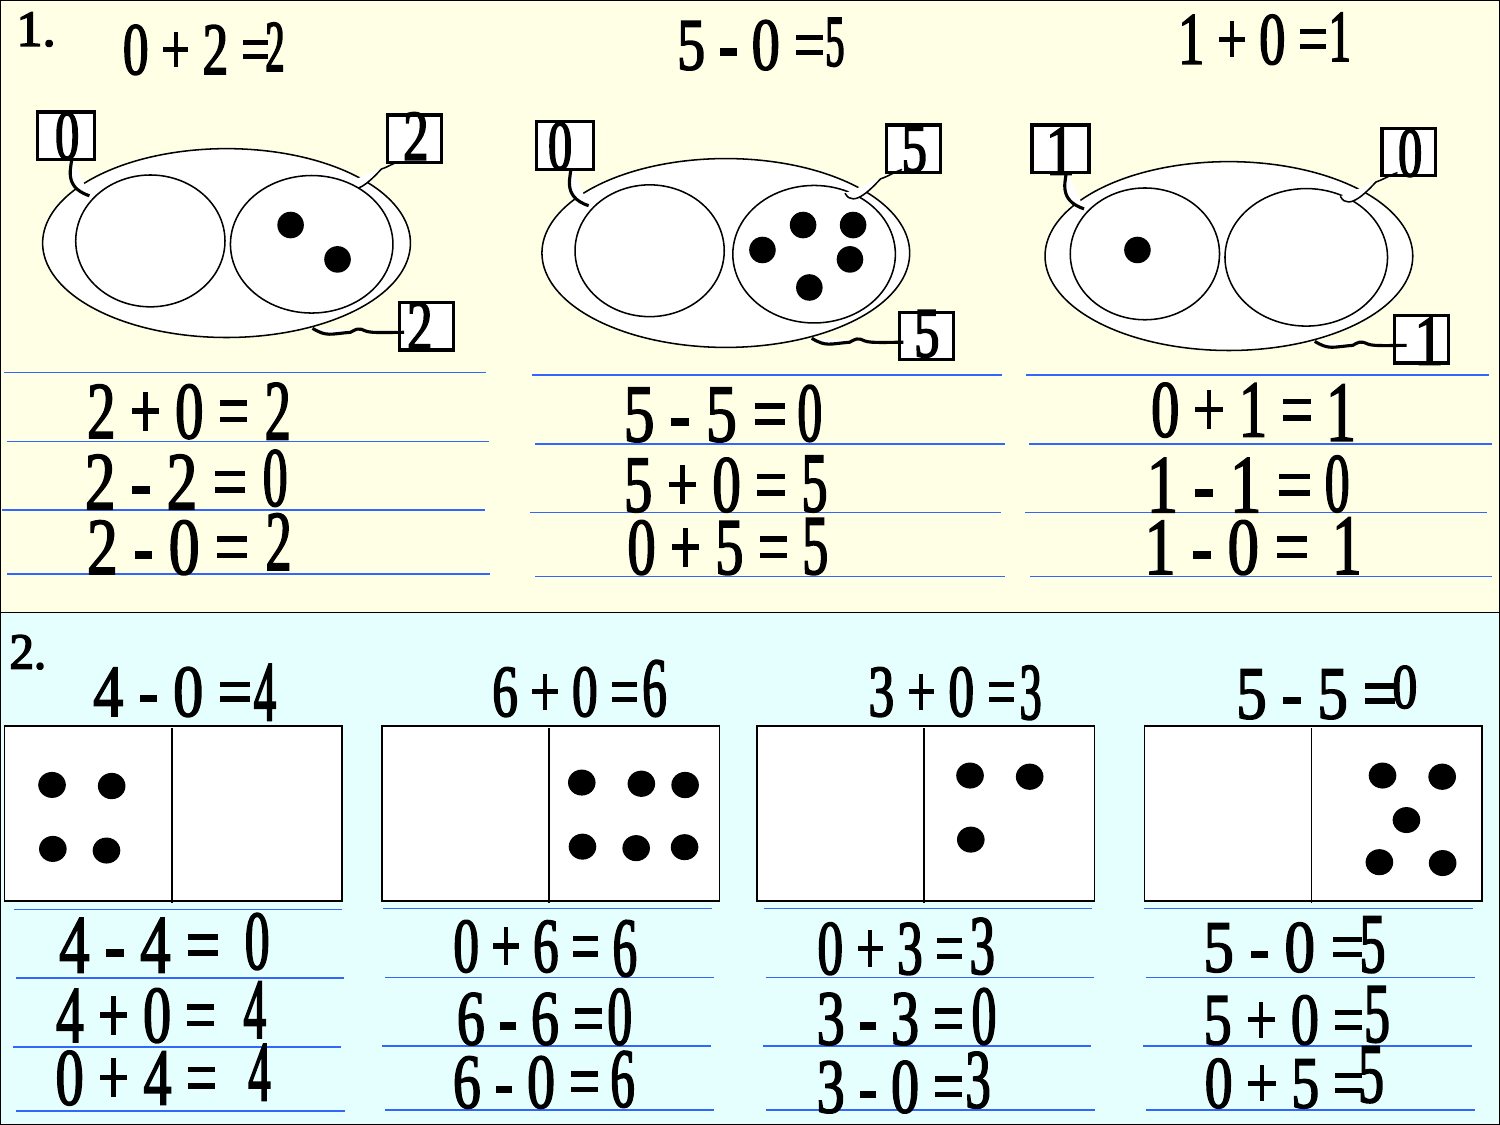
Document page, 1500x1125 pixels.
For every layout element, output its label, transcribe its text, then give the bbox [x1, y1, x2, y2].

text_box 1 + 0 = [1219, 22, 1244, 57]
text_box 0 [1326, 455, 1348, 513]
text_box 4 - 4 = [141, 917, 170, 973]
text_box 5 [805, 518, 827, 575]
text_box 5 [1362, 916, 1384, 973]
text_box 5 [827, 17, 843, 67]
text_box 0 + 1 = [1153, 382, 1178, 438]
text_box 2 + 0 = [177, 384, 202, 440]
text_box 1 [1332, 12, 1349, 62]
text_box 1 - 0 = [1277, 537, 1307, 542]
text_box 0 [609, 988, 631, 1046]
text_box 1 - 0 = [1149, 520, 1172, 575]
text_box 6 + 0 = [574, 667, 596, 717]
text_box 2 - 2 = [169, 454, 194, 510]
text_box 0 + 4 = [144, 1051, 171, 1105]
text_box 5 + 0 = [1206, 996, 1230, 1045]
text_box 0 + 5 = [718, 521, 742, 575]
text_box 6 + 0 = [494, 667, 517, 717]
text_box 6 - 0 = [529, 1056, 553, 1109]
text_box 0 + 1 = [1243, 383, 1264, 437]
text_box 3 [1021, 665, 1040, 720]
text_box 1 - 0 = [1277, 553, 1307, 558]
text_box 1 - 1 = [1195, 489, 1213, 497]
text_box 0 [246, 913, 268, 970]
text_box 2 [409, 302, 430, 350]
text_box 5 - 0 = [753, 20, 778, 71]
text_box 6 [614, 920, 636, 977]
text_box 1. [46, 40, 53, 47]
text_box 0 + 3 = [858, 930, 883, 967]
text_box 5 + 0 = [1248, 1002, 1275, 1038]
text_box 2 - 2 = [215, 488, 245, 493]
text_box 2 + 0 = [132, 392, 159, 431]
text_box 0 + 5 = [1206, 1058, 1231, 1109]
text_box 6 - 6 = [533, 992, 558, 1046]
text_box 1 - 1 = [1152, 457, 1175, 513]
text_box 4 + 0 = [145, 988, 169, 1043]
text_box 5 - 5 = [627, 387, 653, 443]
text_box 5 - 0 = [1333, 952, 1362, 957]
text_box 1 + 0 = [1182, 15, 1202, 64]
text_box 3 + 0 = [909, 674, 934, 709]
text_box 6 - 6 = [459, 992, 484, 1046]
text_box 5 + 0 = [1293, 995, 1317, 1045]
text_box 5 - 5 = [1239, 669, 1265, 720]
text_box 3 [972, 917, 993, 975]
text_box 0 + 5 = [1249, 1066, 1275, 1101]
text_box 0 + 3 = [819, 922, 842, 975]
text_box 6 [644, 660, 666, 717]
text_box 2 + 0 = [89, 384, 113, 439]
text_box 4 - 4 = [188, 934, 218, 939]
text_box 0 [973, 988, 995, 1045]
text_box 4 - 0 = [175, 667, 201, 717]
text_box 2 [267, 22, 283, 72]
text_box 3 - 3 = [893, 992, 917, 1046]
text_box 1 [1337, 517, 1359, 575]
text_box 2 - 0 = [171, 520, 198, 575]
text_box 3 - 0 = [819, 1061, 843, 1114]
text_box 0 + 2 = [204, 25, 226, 75]
text_box 4 - 4 = [188, 951, 218, 956]
text_box 4 [249, 1043, 270, 1101]
text_box 2. [37, 663, 43, 670]
text_box 6 [612, 1051, 634, 1108]
text_box 0 [799, 385, 821, 442]
text_box 5 - 0 = [1333, 937, 1362, 942]
text_box 1 - 0 = [1230, 520, 1257, 575]
text_box 0 + 4 = [57, 1050, 82, 1106]
text_box 0 + 5 = [629, 520, 654, 575]
text_box 1 [1050, 127, 1072, 175]
text_box 0 + 1 = [1196, 390, 1223, 429]
text_box 2 - 2 = [87, 454, 113, 510]
text_box 5 - 0 = [1206, 923, 1232, 973]
text_box 1 - 1 = [1280, 474, 1310, 479]
text_box 0 + 6 = [494, 928, 518, 965]
text_box 3 + 0 = [871, 667, 893, 717]
text_box 0 [57, 112, 78, 160]
text_box 1 + 0 = [1261, 14, 1284, 65]
text_box 5 - 5 = [755, 420, 785, 425]
text_box 4 - 4 = [60, 917, 89, 973]
text_box 2. [11, 635, 32, 669]
text_box 1 - 1 = [1235, 457, 1258, 513]
text_box 5 + 0 = [714, 457, 739, 513]
text_box 4 [254, 664, 276, 721]
text_box 5 - 0 = [680, 21, 703, 71]
text_box 0 [1394, 665, 1416, 709]
text_box 5 - 5 = [709, 387, 735, 443]
text_box 5 - 5 = [1320, 669, 1346, 720]
text_box 5 - 5 = [755, 403, 785, 408]
text_box 0 + 2 = [124, 24, 147, 75]
text_box 1 [1331, 384, 1353, 441]
text_box 0 + 4 = [100, 1058, 127, 1097]
text_box 1 [1419, 317, 1440, 365]
text_box 2 - 0 = [89, 520, 115, 575]
text_box 5 [1367, 986, 1388, 1043]
text_box 2 - 0 = [218, 537, 247, 542]
text_box 6 + 0 = [533, 674, 557, 709]
text_box 5 [904, 125, 925, 173]
text_box 5 + 0 = [627, 458, 651, 513]
text_box 1. [21, 12, 40, 46]
text_box 5 + 0 = [757, 490, 785, 495]
text_box 4 [244, 981, 266, 1039]
text_box 0 + 6 = [535, 920, 558, 973]
text_box 4 + 0 = [100, 996, 127, 1035]
text_box 4 - 0 = [94, 667, 123, 717]
text_box 4 + 0 = [57, 988, 83, 1043]
text_box 3 [967, 1051, 989, 1109]
text_box 2 - 2 = [215, 471, 245, 476]
text_box 0 + 5 = [1294, 1059, 1317, 1109]
text_box 0 + 6 = [455, 920, 477, 973]
text_box [0, 0, 1500, 1125]
text_box 6 - 0 = [455, 1056, 480, 1109]
text_box 3 - 0 = [893, 1060, 917, 1114]
text_box 2 [405, 112, 426, 160]
text_box 4 - 0 = [221, 682, 250, 687]
text_box 0 [264, 449, 286, 507]
text_box 3 + 0 = [950, 667, 973, 717]
text_box 5 + 0 = [669, 465, 696, 504]
text_box 5 - 0 = [1286, 922, 1313, 973]
text_box 2 [267, 382, 288, 440]
text_box 1 - 1 = [1280, 491, 1310, 496]
text_box 5 + 0 = [757, 474, 785, 479]
text_box 5 [1361, 1046, 1382, 1104]
text_box 2 - 0 = [218, 553, 247, 558]
text_box 0 + 1 = [1283, 415, 1311, 420]
text_box 5 [804, 455, 826, 513]
text_box 0 + 5 = [672, 528, 699, 567]
text_box 2 [267, 513, 289, 571]
text_box 0 + 2 = [163, 32, 188, 67]
text_box 0 + 1 = [1283, 399, 1311, 404]
text_box 0 [1400, 129, 1421, 177]
text_box 0 + 3 = [899, 922, 921, 975]
text_box 0 [549, 122, 571, 170]
text_box 3 - 3 = [819, 992, 843, 1046]
text_box 5 [917, 310, 938, 358]
